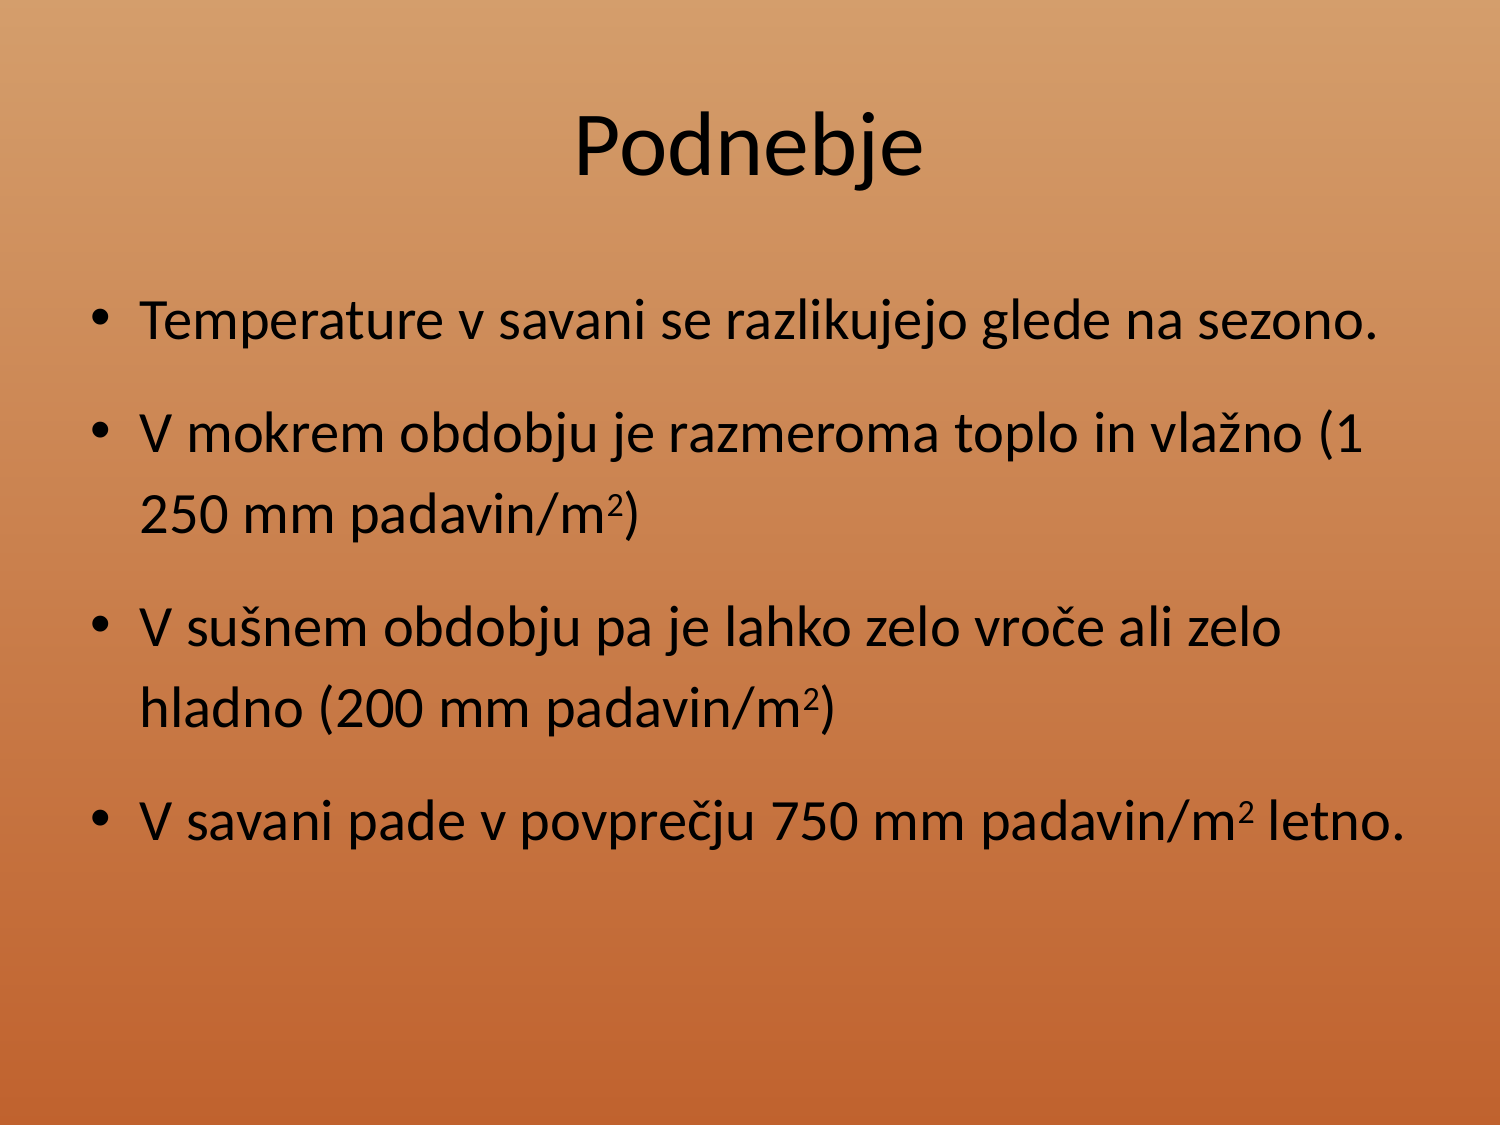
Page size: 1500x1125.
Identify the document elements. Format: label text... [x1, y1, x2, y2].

list Temperature v savani se razlikujejo glede na sezono. V mokrem obdobju je razmeroma toplo in vlažno (1 250 mm padavin/m2) V sušnem obdobju pa je lahko zelo vroče ali zelo hladno (200 mm padavin/m2) V savani pade v povprečju 750 mm padavin/m2 letno. [75, 262, 1425, 1005]
title Podnebje [75, 45, 1425, 233]
